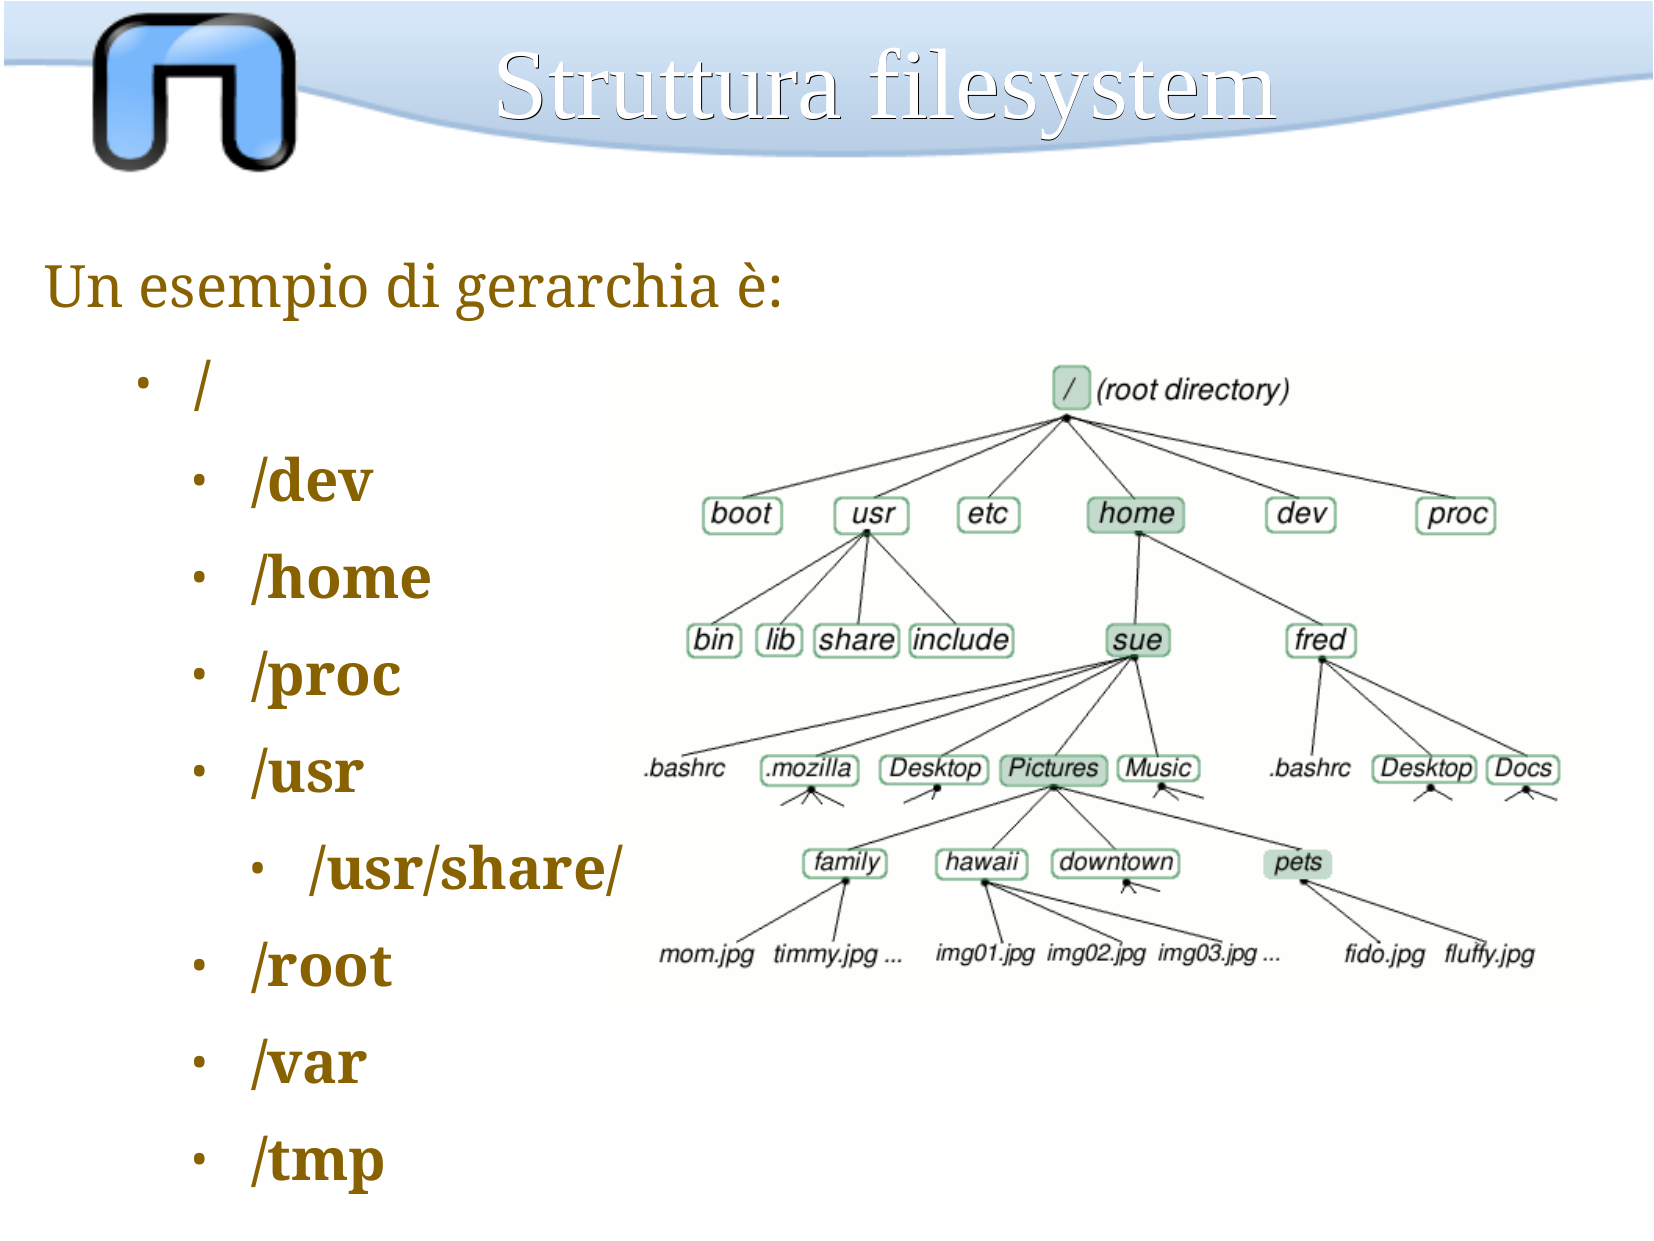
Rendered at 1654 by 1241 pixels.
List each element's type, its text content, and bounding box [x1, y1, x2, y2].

list Un esempio di gerarchia è: / /dev /home /proc /usr /usr/share/ /root /var /tmp [44, 245, 1457, 1162]
text_box Struttura filesystem [472, 29, 1300, 266]
picture [0, 0, 1654, 1241]
